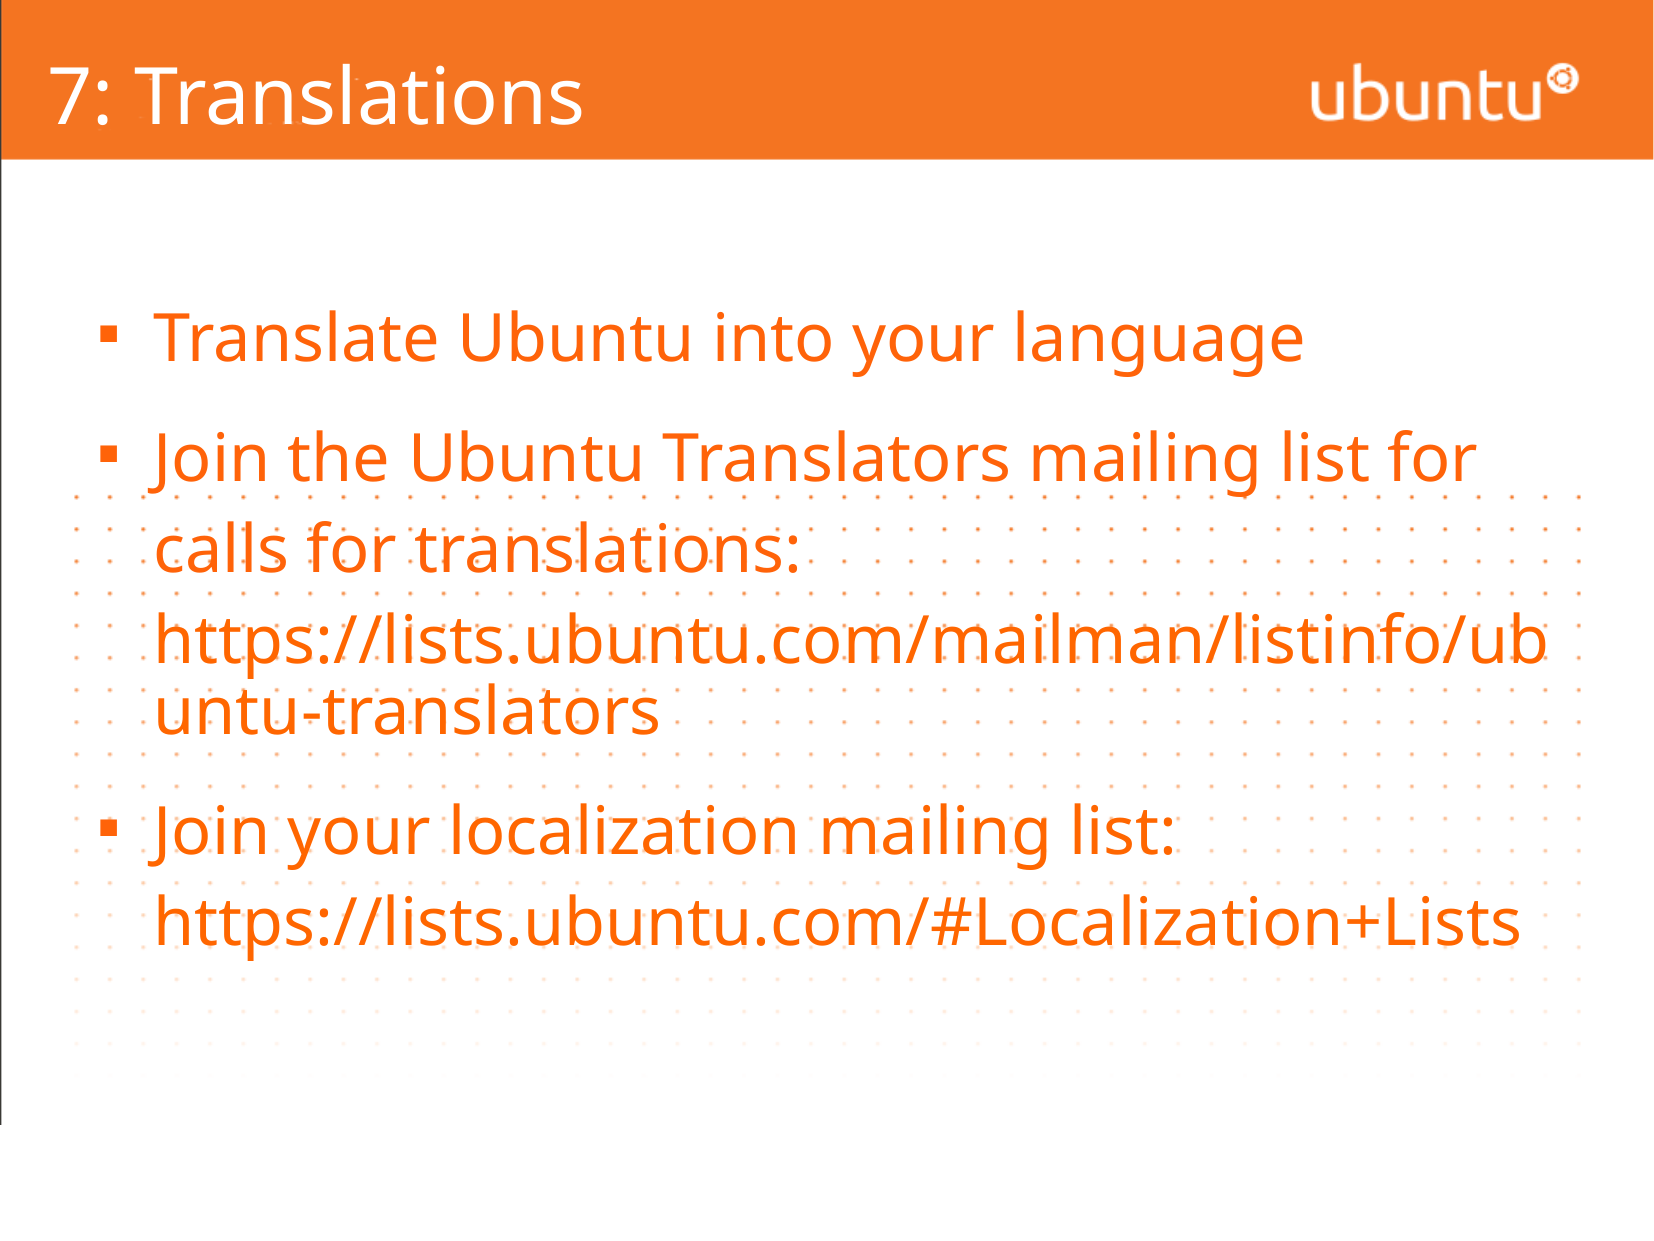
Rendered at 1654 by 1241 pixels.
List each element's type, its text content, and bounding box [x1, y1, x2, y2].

title 7: Translations [47, 29, 1276, 158]
picture [0, 0, 1654, 1125]
list Translate Ubuntu into your language Join the Ubuntu Translators mailing list for calls for translations: https://lists.ubuntu.com/mailman/listinfo/ubuntu-translators Join your localization mailing list: https://lists.ubuntu.com/#Localization+Lists [82, 290, 1571, 1010]
